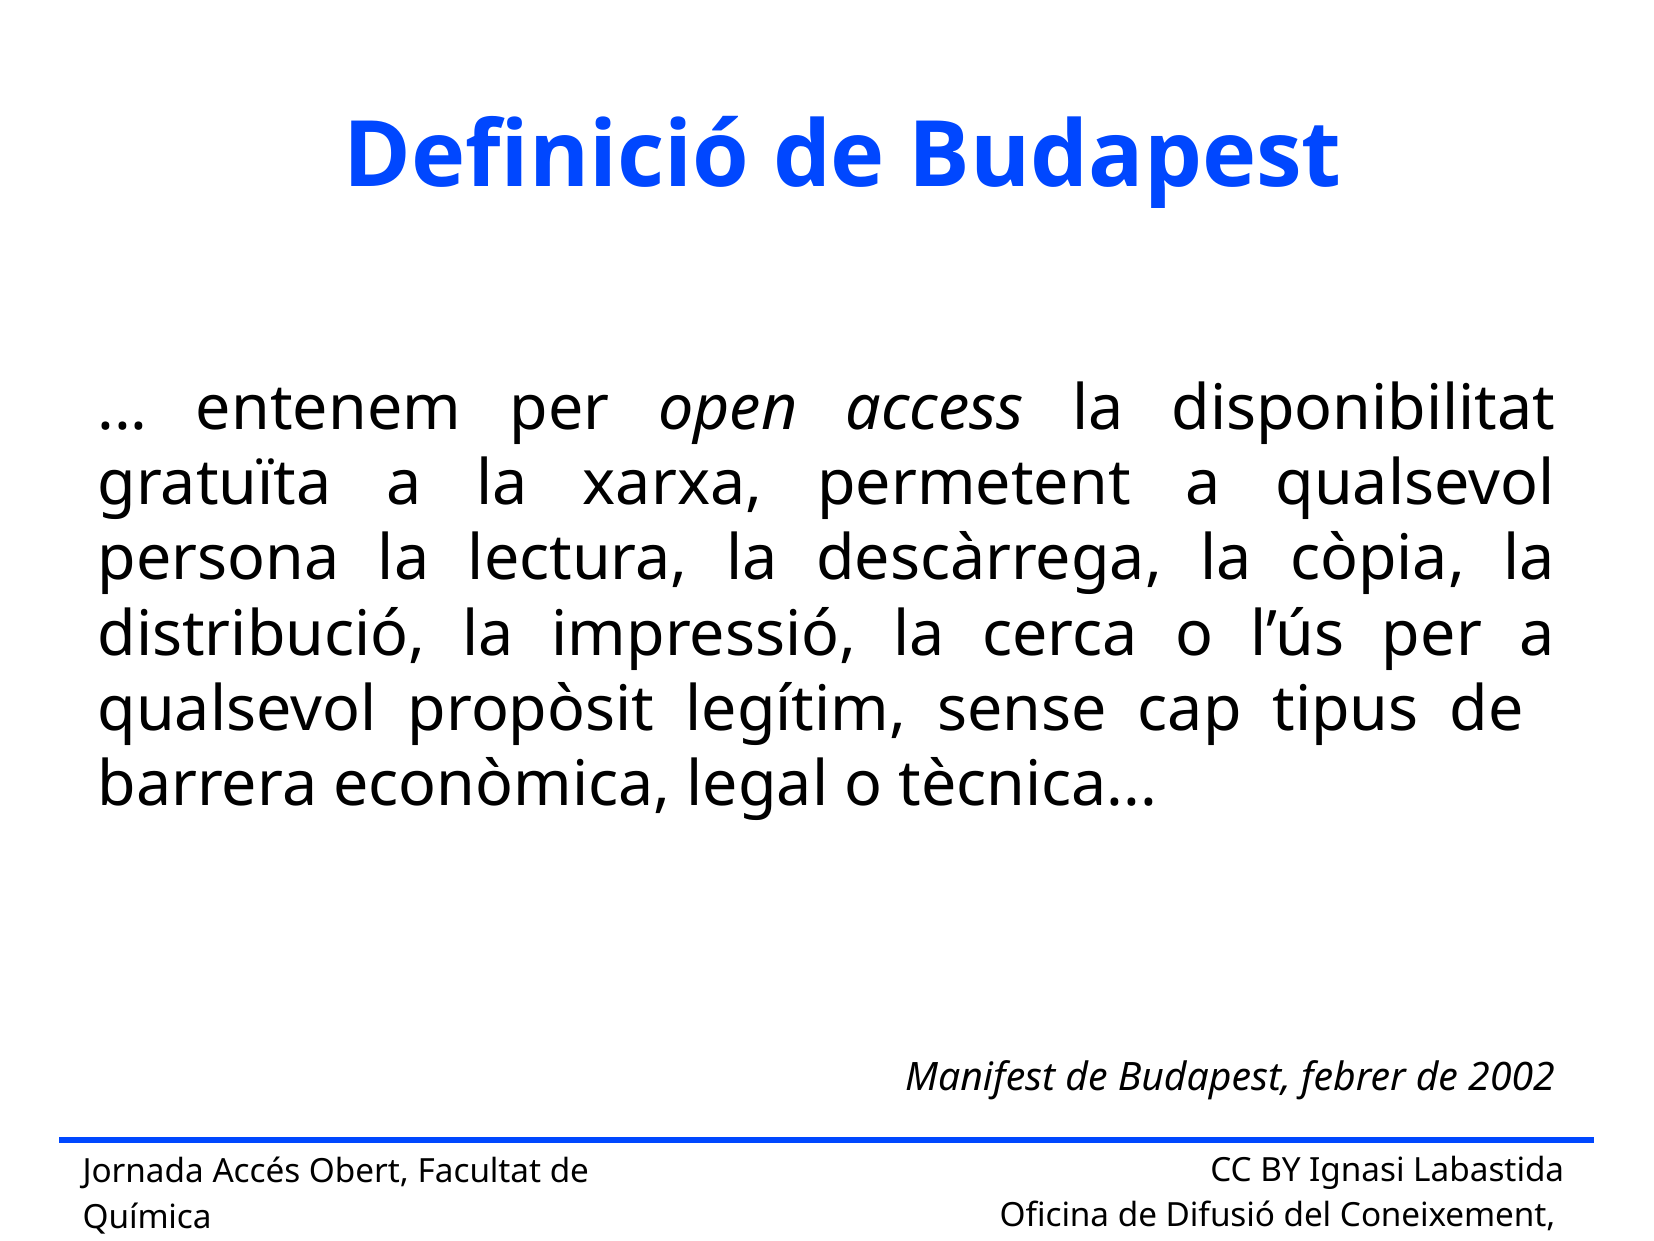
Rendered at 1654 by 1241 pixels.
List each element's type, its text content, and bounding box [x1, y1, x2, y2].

list ... entenem per open access la disponibilitat gratuïta a la xarxa, permetent a qualsevol persona la lectura, la descàrrega, la còpia, la distribució, la impressió, la cerca o l’ús per a qualsevol propòsit legítim, sense cap tipus de barrera econòmica, legal o tècnica... Manifest de Budapest, febrer de 2002 [82, 289, 1571, 1108]
title Definició de Budapest [82, 38, 1571, 267]
